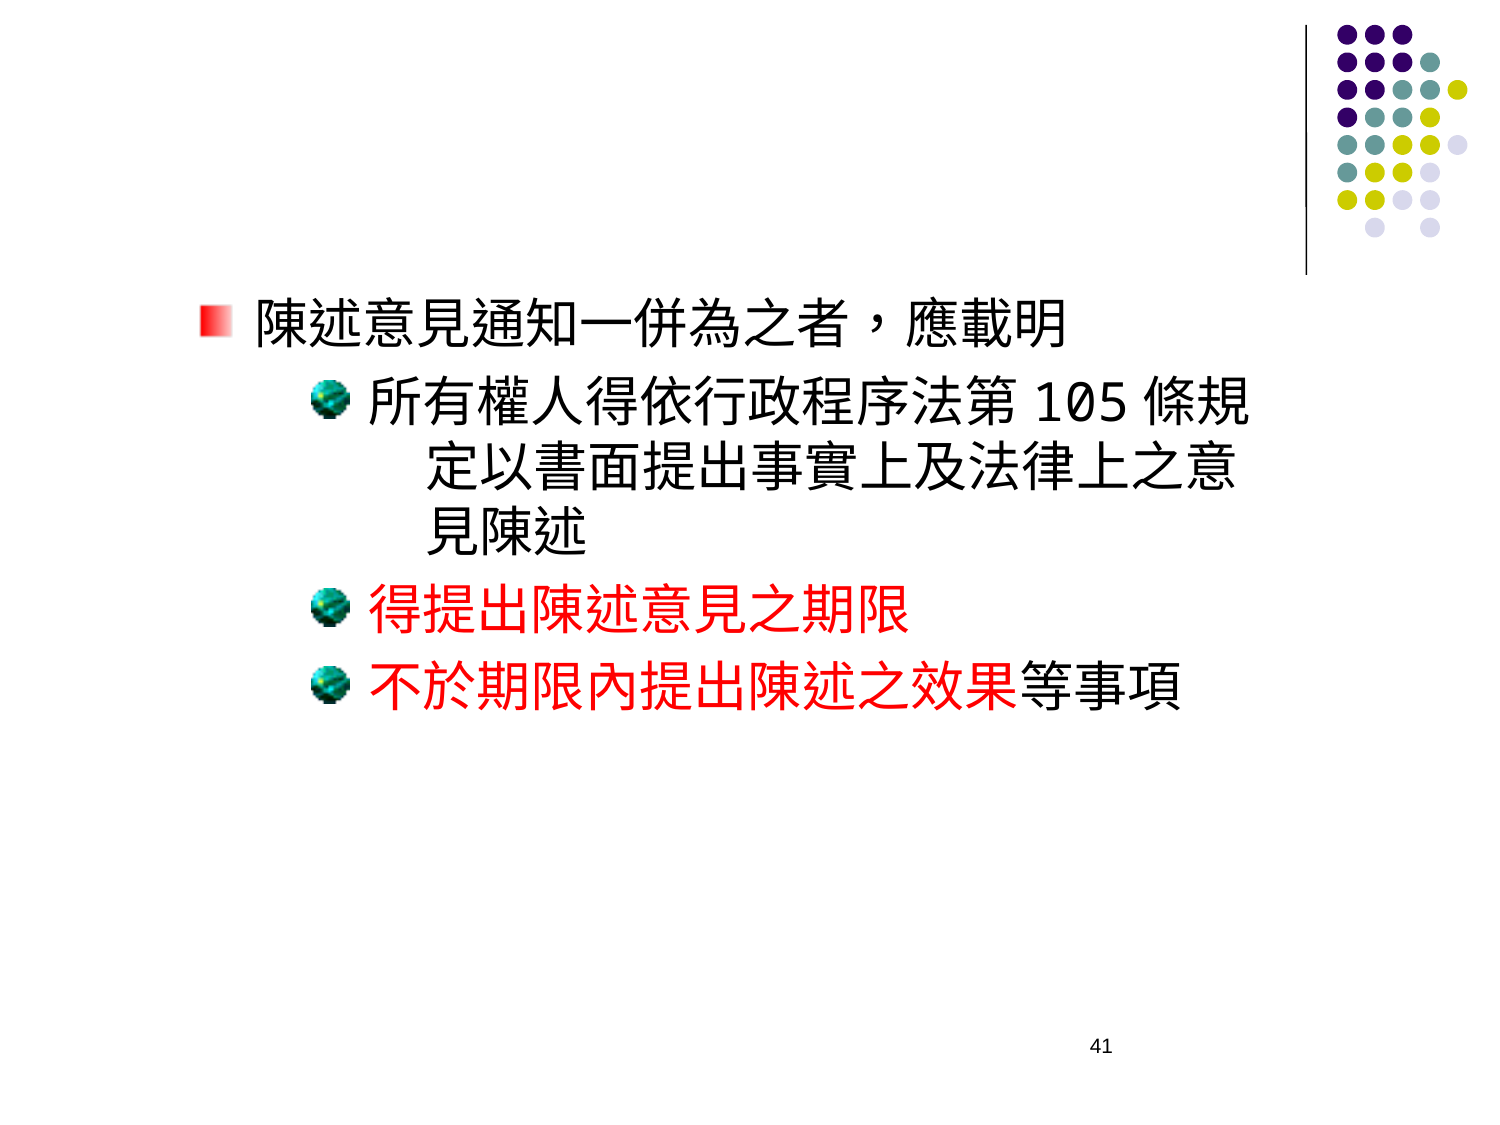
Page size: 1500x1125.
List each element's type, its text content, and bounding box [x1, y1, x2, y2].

list 陳述意見通知一併為之者，應載明 所有權人得依行政程序法第105條規定以書面提出事實上及法律上之意見陳述 得提出陳述意見之期限 不於期限內提出陳述之效果等事項 [183, 282, 1306, 1006]
text_box [1074, 1025, 1426, 1101]
